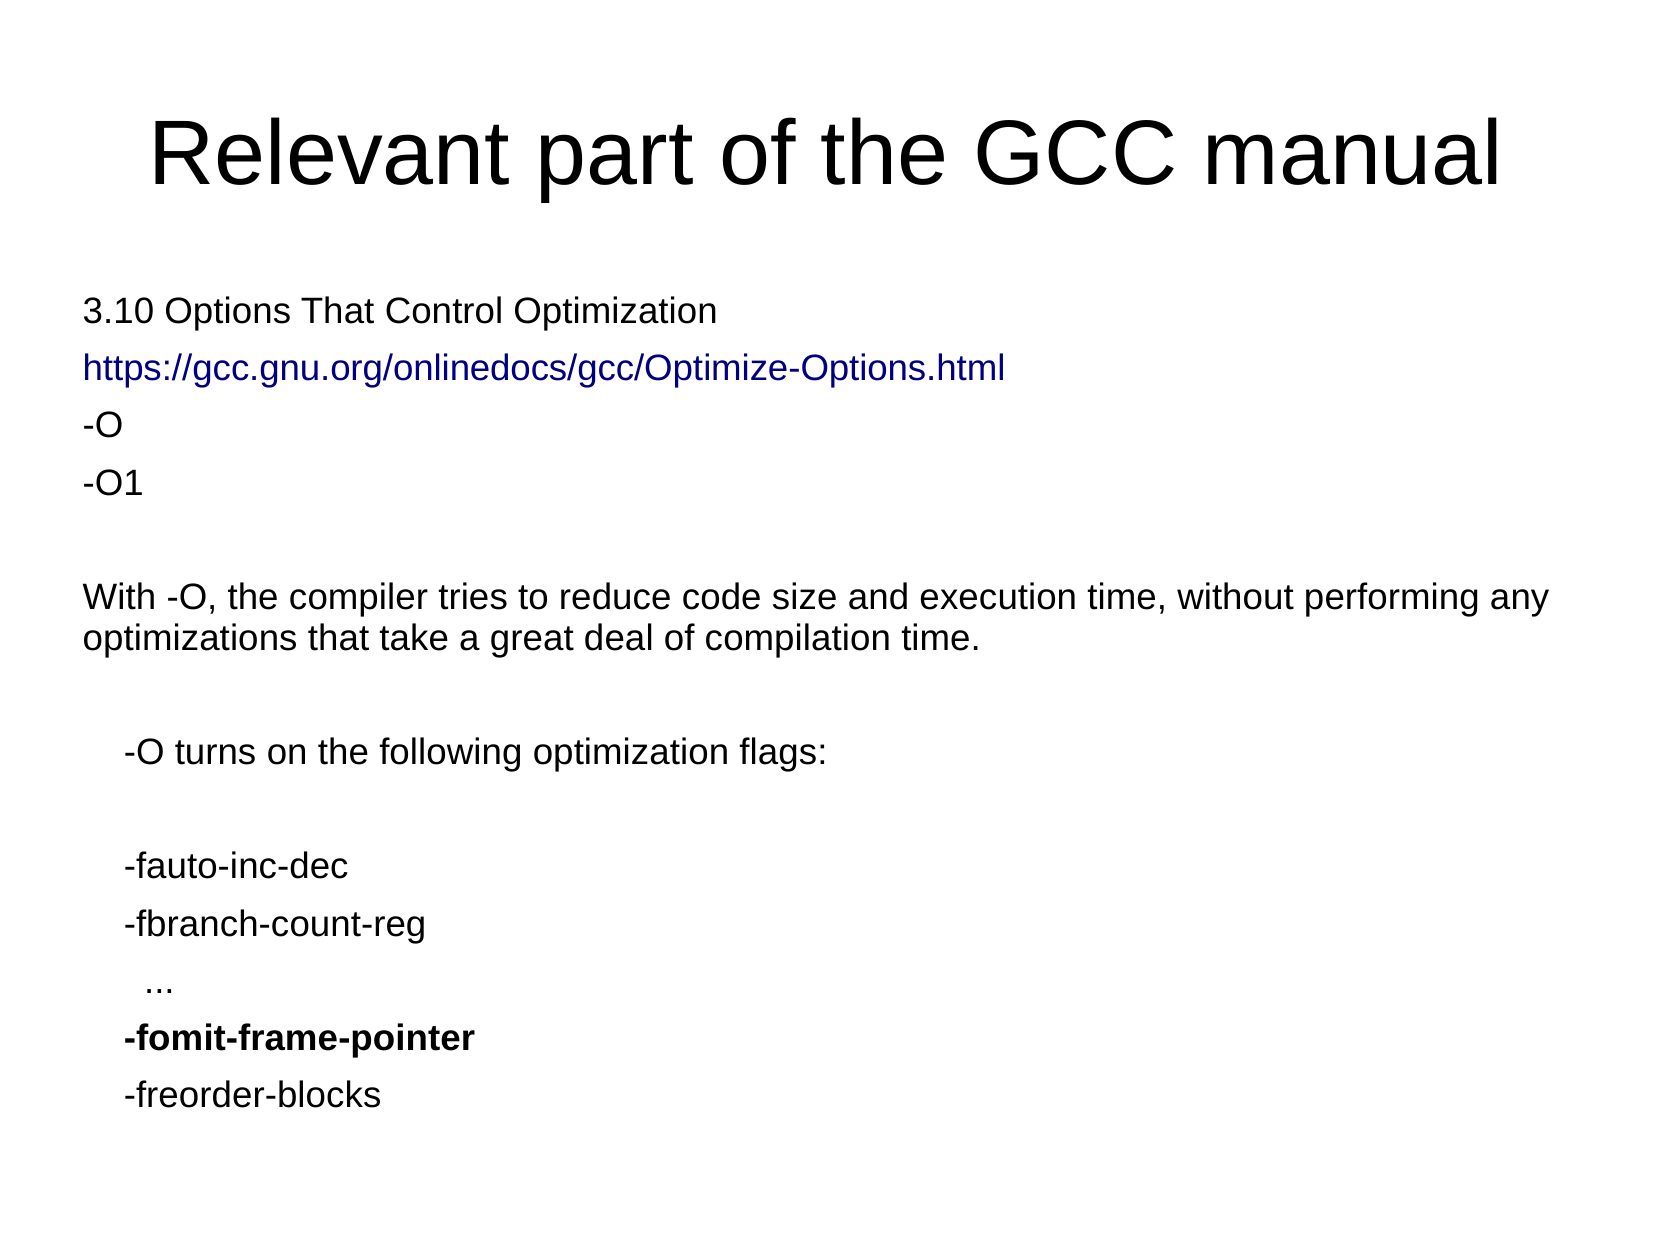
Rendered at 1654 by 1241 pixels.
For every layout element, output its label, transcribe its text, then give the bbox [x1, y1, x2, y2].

title Relevant part of the GCC manual [82, 49, 1571, 257]
list 3.10 Options That Control Optimization https://gcc.gnu.org/onlinedocs/gcc/Optimize-Options.html -O -O1 With -O, the compiler tries to reduce code size and execution time, without performing any optimizations that take a great deal of compilation time. -O turns on the following optimization flags: -fauto-inc-dec -fbranch-count-reg ... -fomit-frame-pointer -freorder-blocks [82, 290, 1571, 1126]
